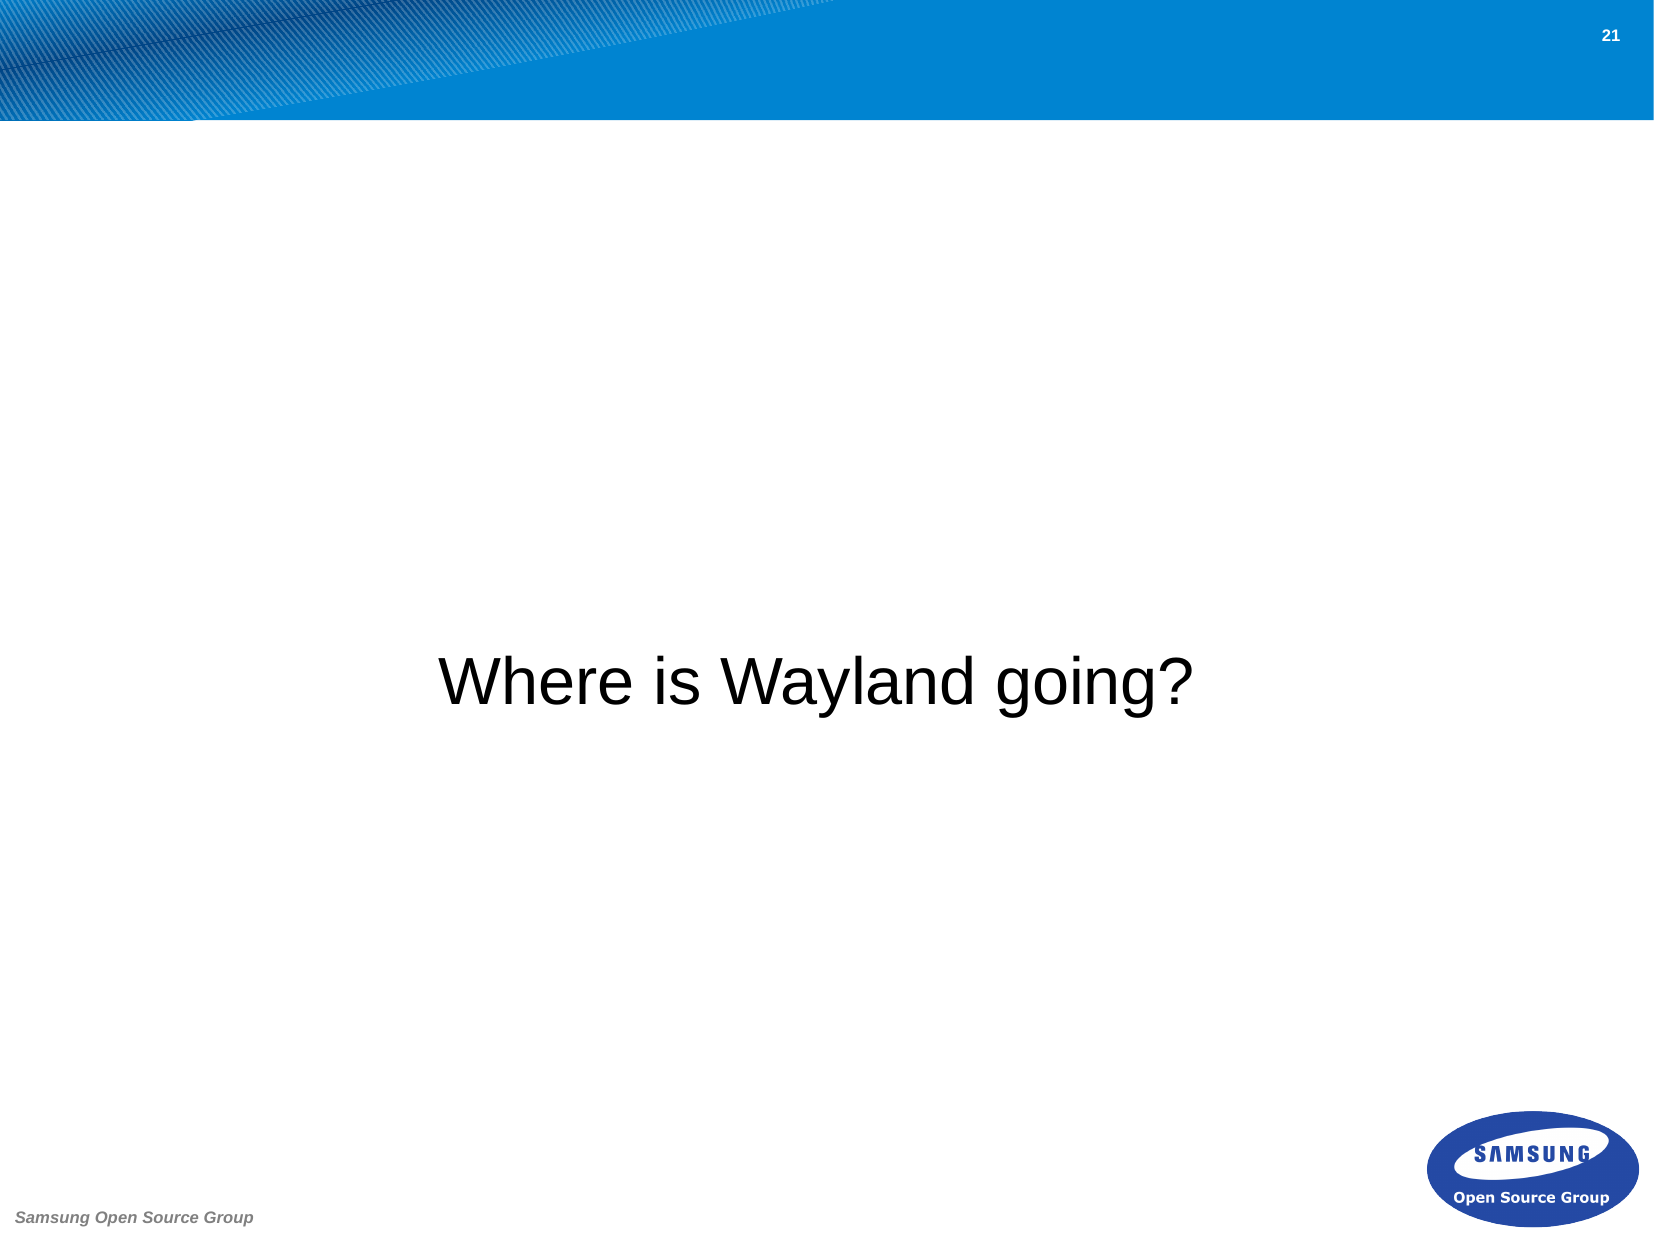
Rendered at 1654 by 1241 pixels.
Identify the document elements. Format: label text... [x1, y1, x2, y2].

subtitle Where is Wayland going? [90, 225, 1545, 1141]
picture [1425, 1109, 1641, 1230]
